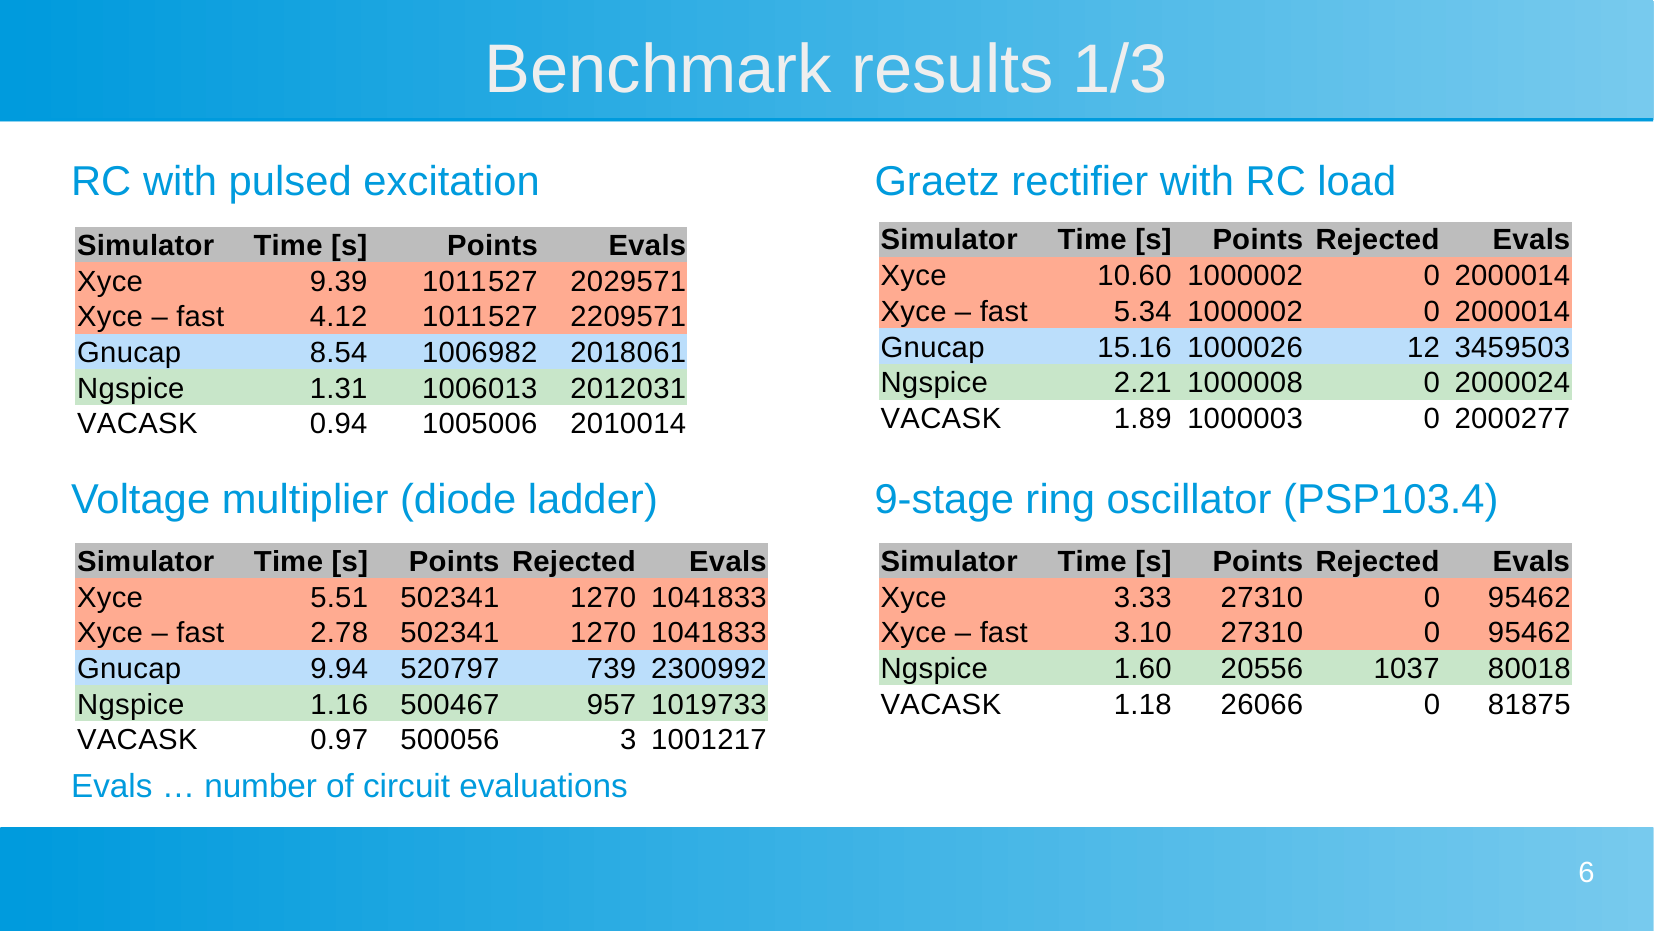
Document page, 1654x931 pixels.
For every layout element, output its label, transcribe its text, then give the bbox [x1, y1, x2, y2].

text_box Voltage multiplier (diode ladder) [56, 468, 713, 531]
chart [75, 227, 691, 444]
chart [878, 543, 1576, 751]
text_box RC with pulsed excitation [56, 150, 601, 212]
text_box Evals … number of circuit evaluations [56, 759, 1088, 812]
text_box Graetz rectifier with RC load [859, 150, 1517, 212]
text_box 9-stage ring oscillator (PSP103.4) [859, 468, 1517, 531]
chart [75, 543, 772, 759]
title Benchmark results 1/3 [59, 29, 1595, 108]
chart [878, 222, 1576, 439]
